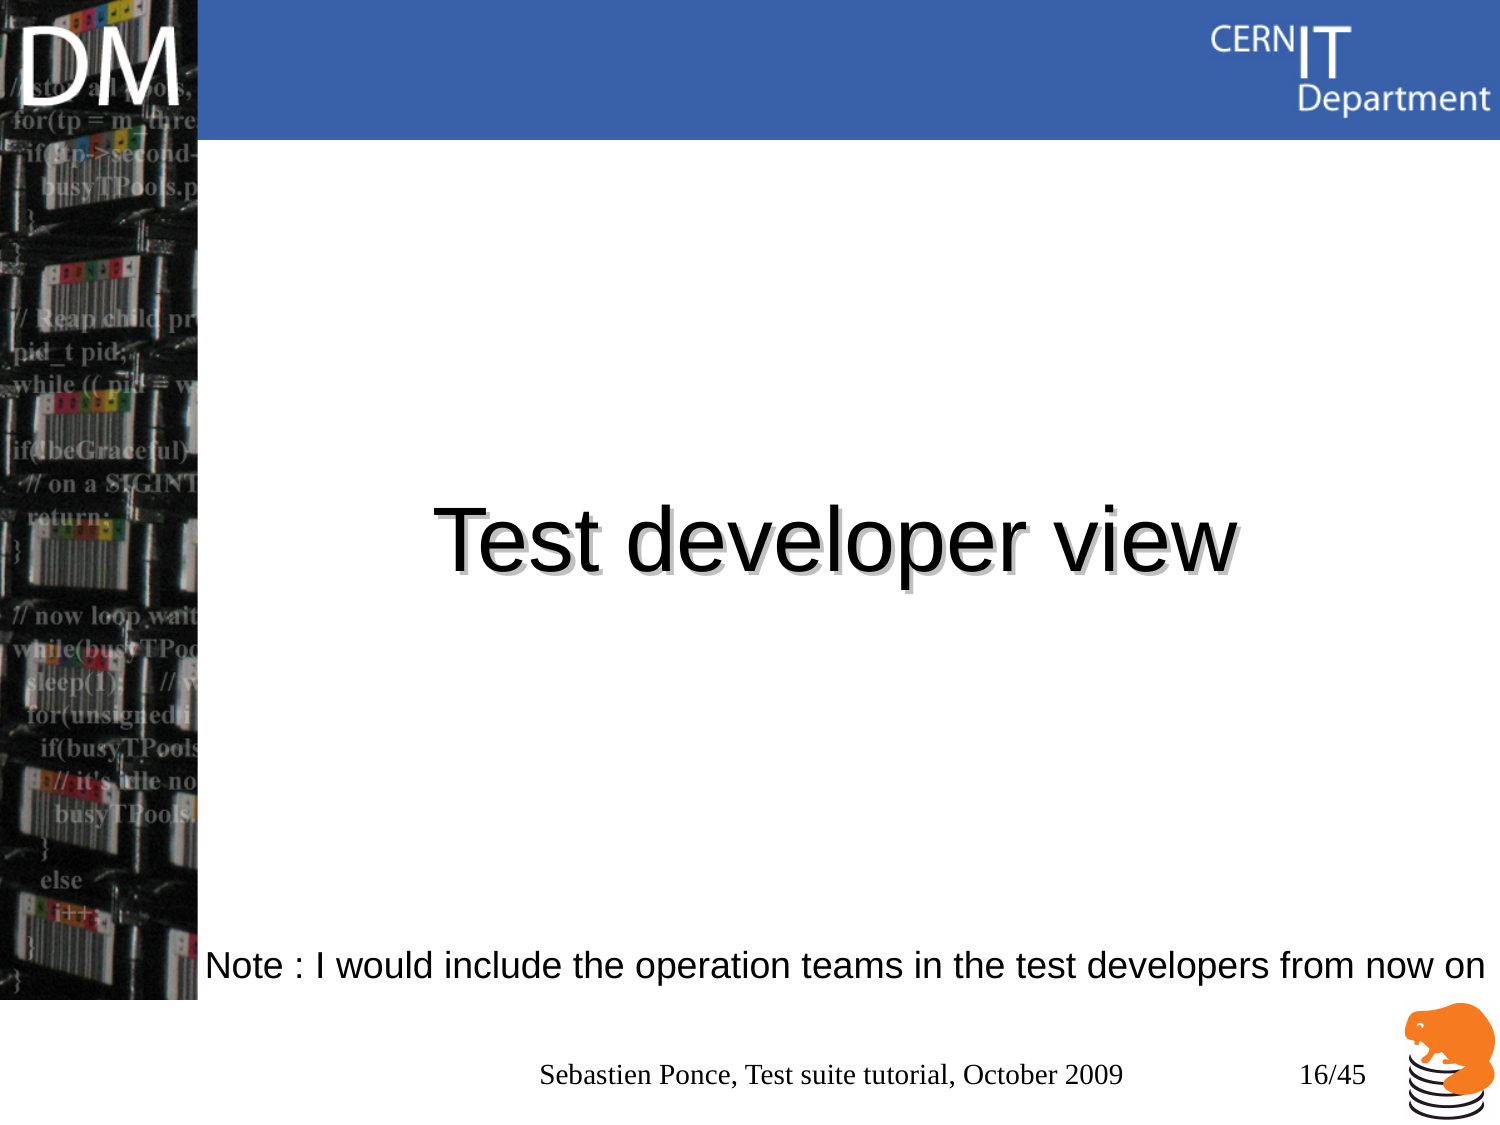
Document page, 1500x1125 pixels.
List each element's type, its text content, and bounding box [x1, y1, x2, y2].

text_box Test developer view [417, 480, 1251, 610]
picture [198, 0, 1500, 140]
text_box Note : I would include the operation teams in the test developers from now on [190, 937, 1500, 995]
picture [1404, 1003, 1495, 1120]
